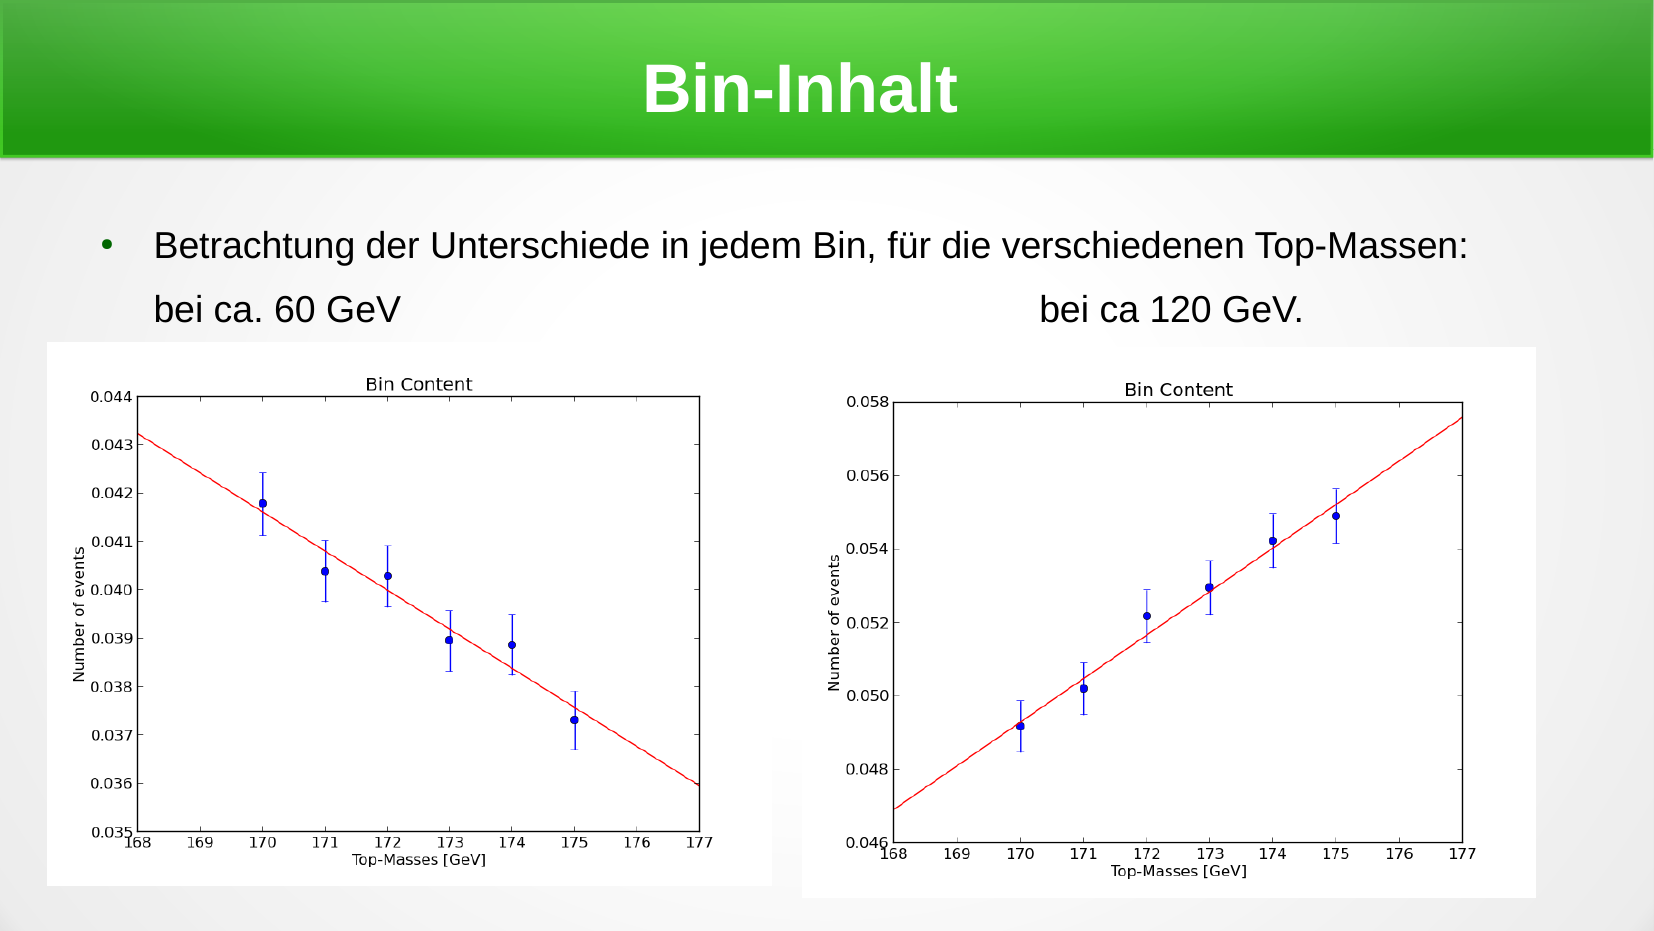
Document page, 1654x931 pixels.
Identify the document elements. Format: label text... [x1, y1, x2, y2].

picture [802, 347, 1536, 898]
list Betrachtung der Unterschiede in jedem Bin, für die verschiedenen Top-Massen: bei ca. 60 GeV bei ca 120 GeV. [82, 224, 1571, 764]
picture [47, 342, 772, 886]
title Bin-Inhalt [82, 35, 1571, 142]
